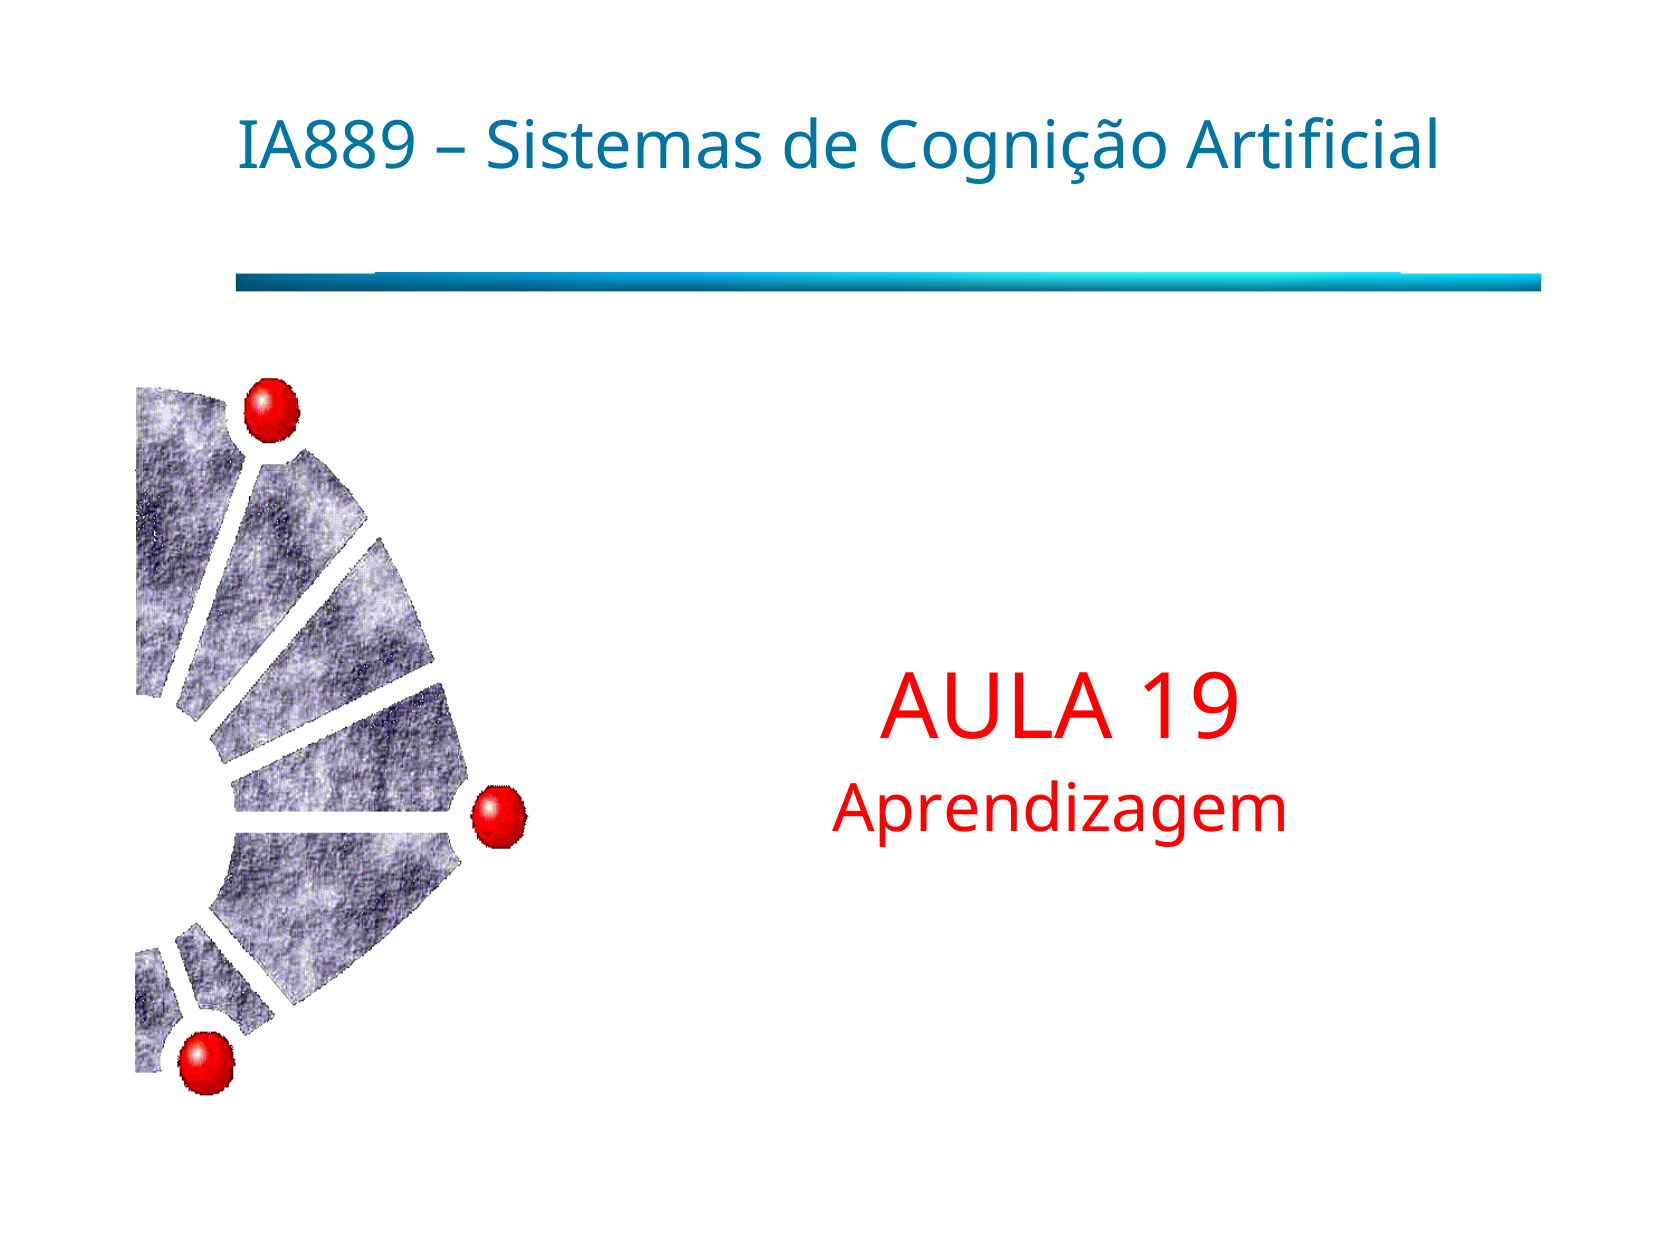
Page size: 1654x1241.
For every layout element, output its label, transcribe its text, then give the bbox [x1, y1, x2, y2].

chart [135, 324, 562, 1112]
picture [125, 272, 1654, 295]
title IA889 – Sistemas de Cognição Artificial [61, 35, 1620, 250]
subtitle AULA 19 Aprendizagem [553, 309, 1534, 1182]
